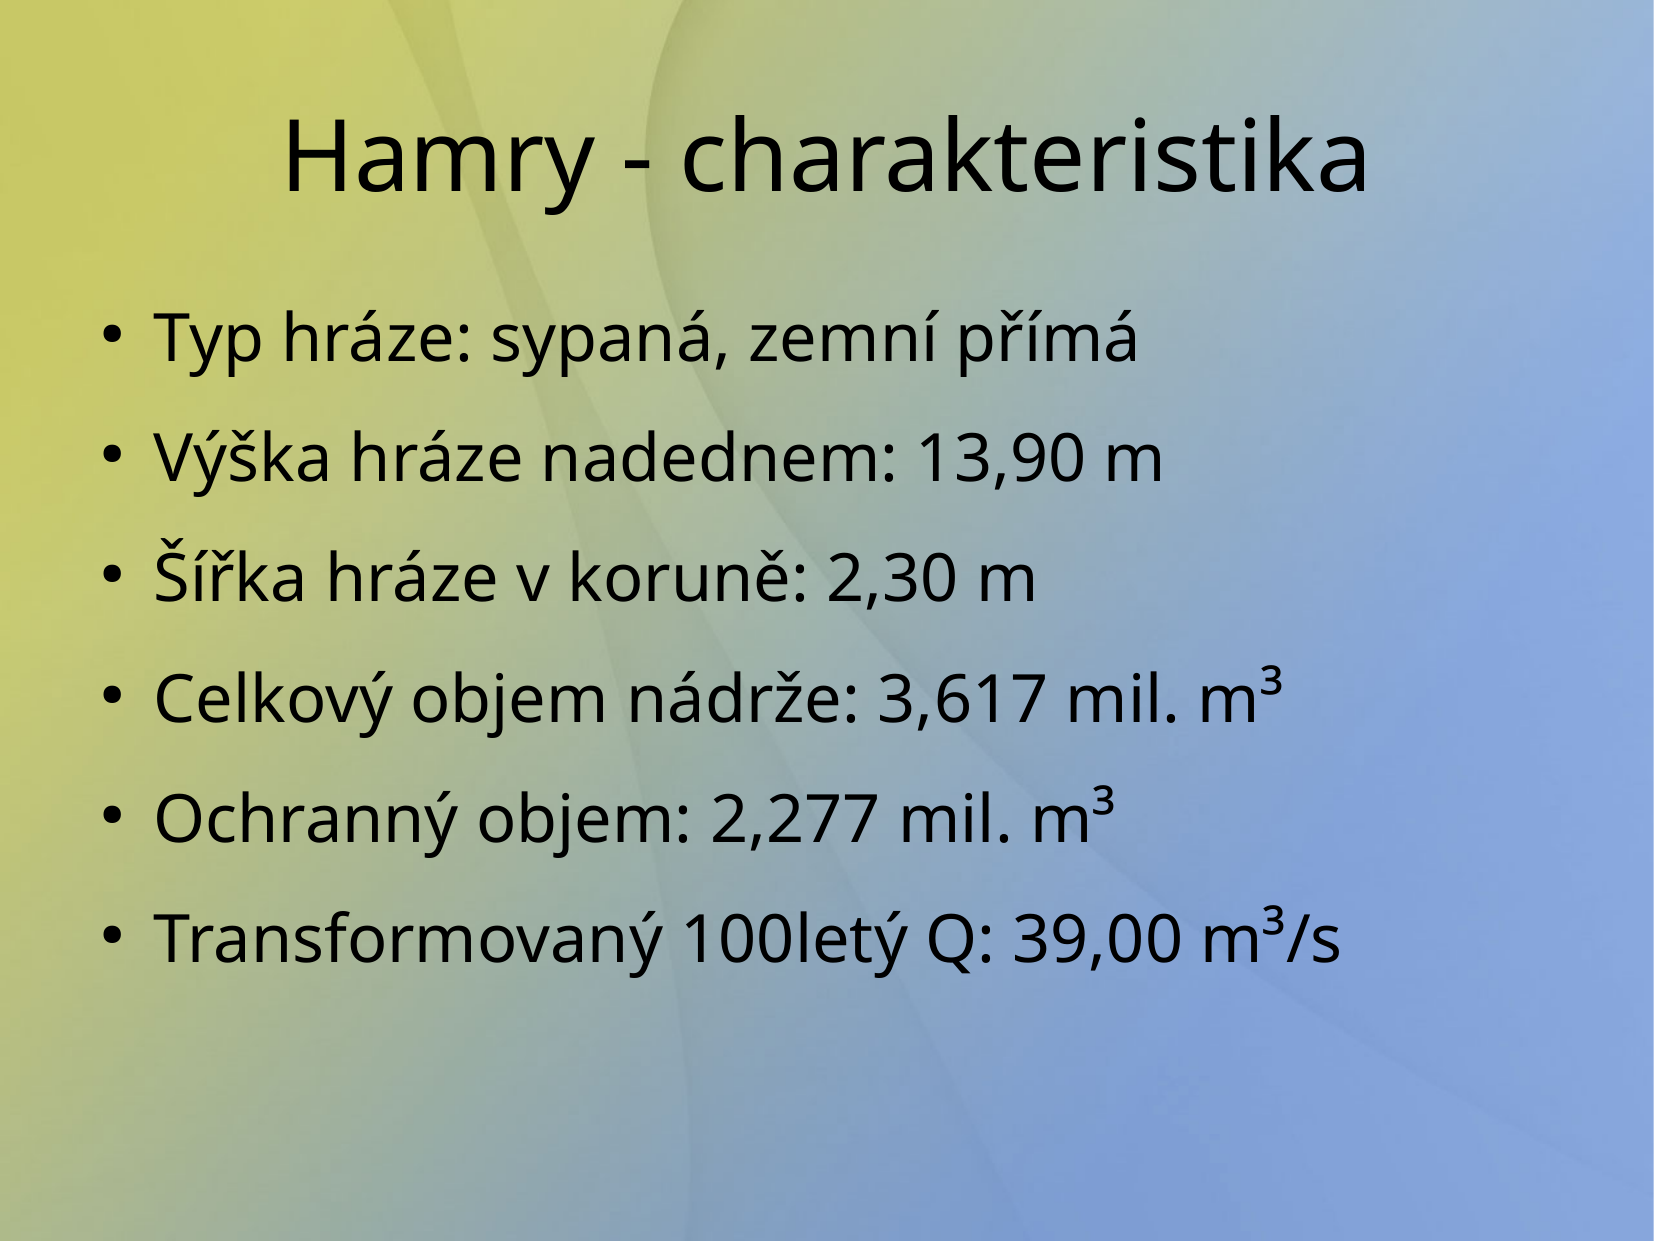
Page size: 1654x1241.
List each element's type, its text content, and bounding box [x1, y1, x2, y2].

title Hamry - charakteristika [82, 49, 1571, 257]
list Typ hráze: sypaná, zemní přímá Výška hráze nadednem: 13,90 m Šířka hráze v koruně: 2,30 m Celkový objem nádrže: 3,617 mil. m³ Ochranný objem: 2,277 mil. m³ Transformovaný 100letý Q: 39,00 m³/s [82, 290, 1571, 1109]
picture [0, 0, 1654, 1241]
